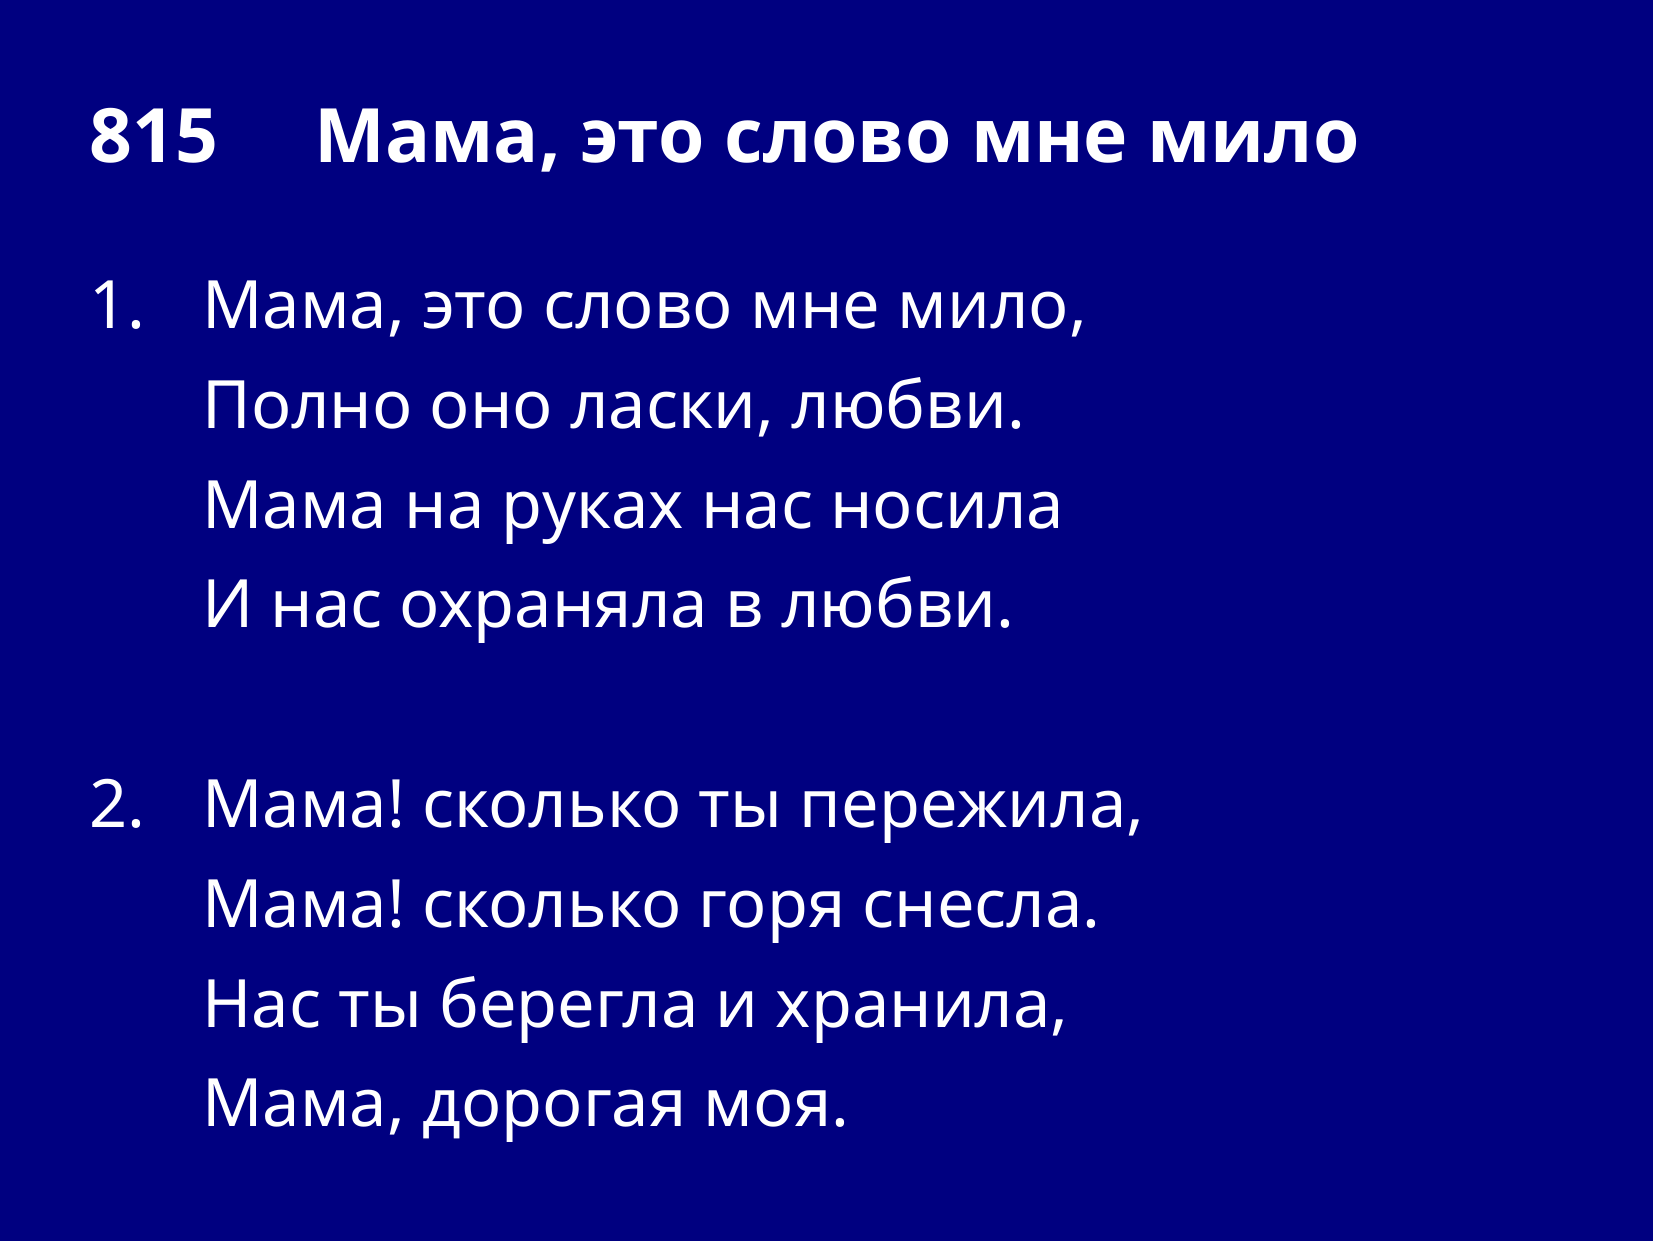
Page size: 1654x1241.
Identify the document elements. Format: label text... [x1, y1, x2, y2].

text_box 1. Мама, это слово мне мило, Полно оно ласки, любви. Мама на руках нас носила И нас охраняла в любви. 2. Мама! сколько ты пережила, Мама! сколько горя снесла. Нас ты берегла и хранила, Мама, дорогая моя. [75, 188, 1576, 1163]
text_box 815 Мама, это слово мне мило [75, 75, 1576, 188]
